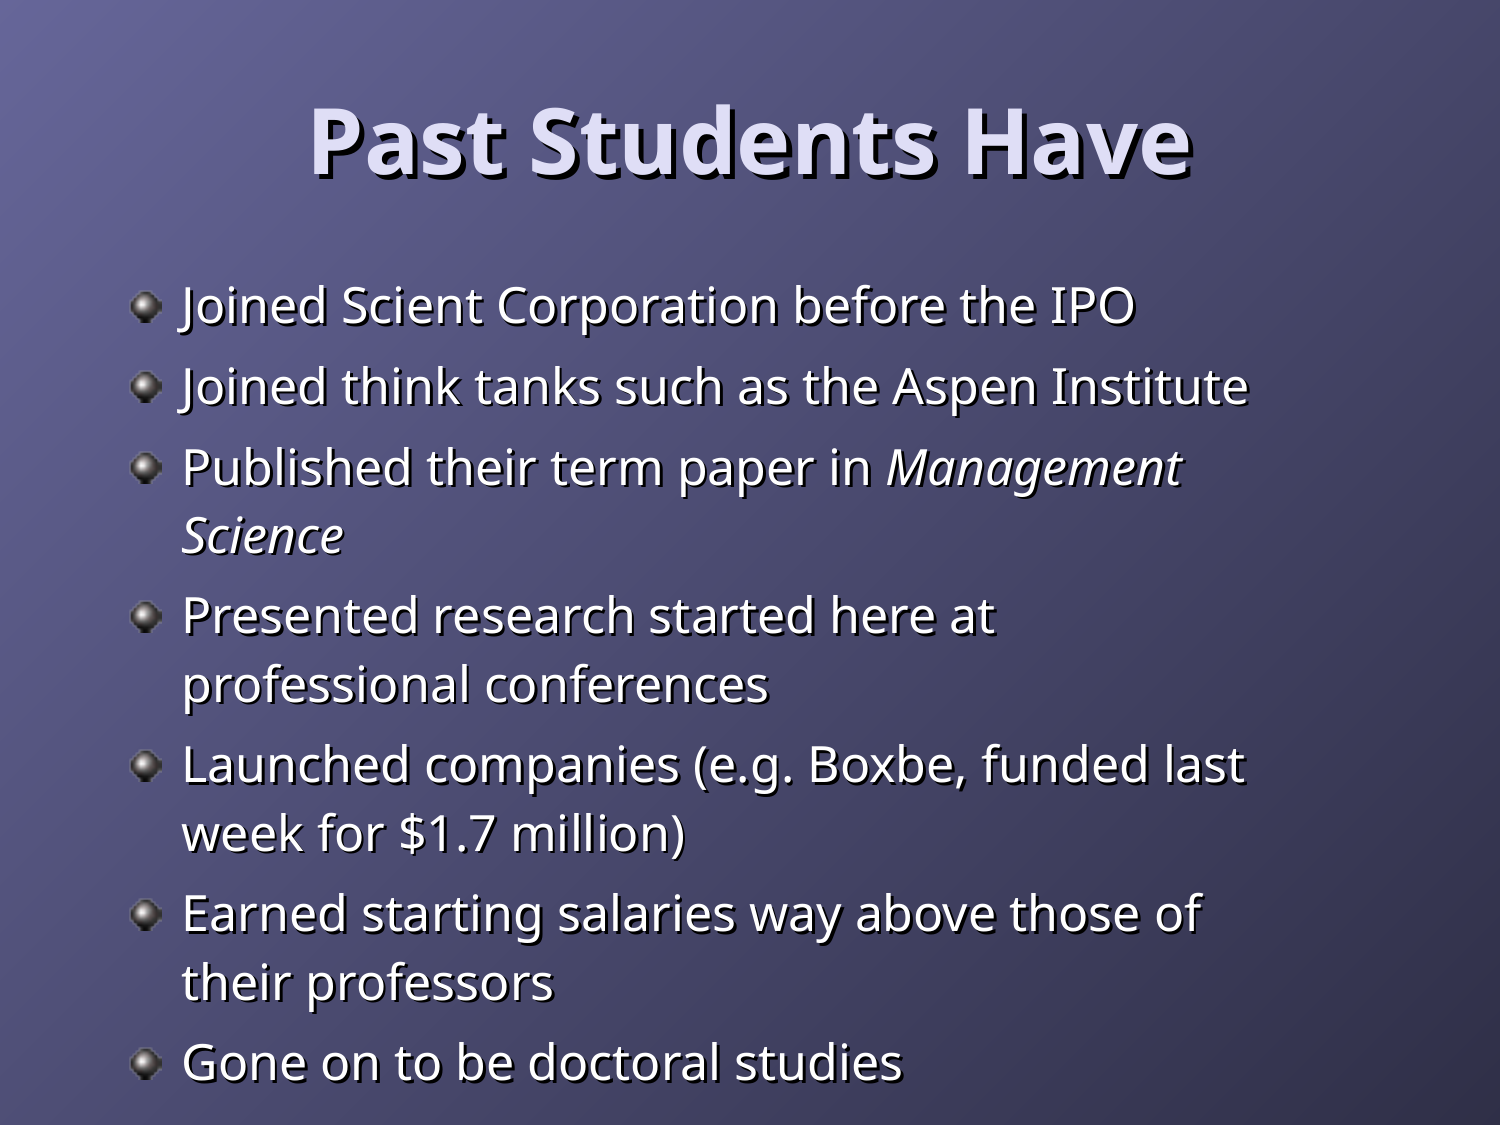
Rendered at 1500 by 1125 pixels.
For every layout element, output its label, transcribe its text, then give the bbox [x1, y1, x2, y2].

title Past Students Have [75, 45, 1426, 233]
picture [125, 1043, 162, 1080]
list Joined Scient Corporation before the IPO Joined think tanks such as the Aspen Institute Published their term paper in Management Science Presented research started here at professional conferences Launched companies (e.g. Boxbe, funded last week for $1.7 million) Earned starting salaries way above those of their professors Gone on to be doctoral studies [110, 262, 1313, 1038]
